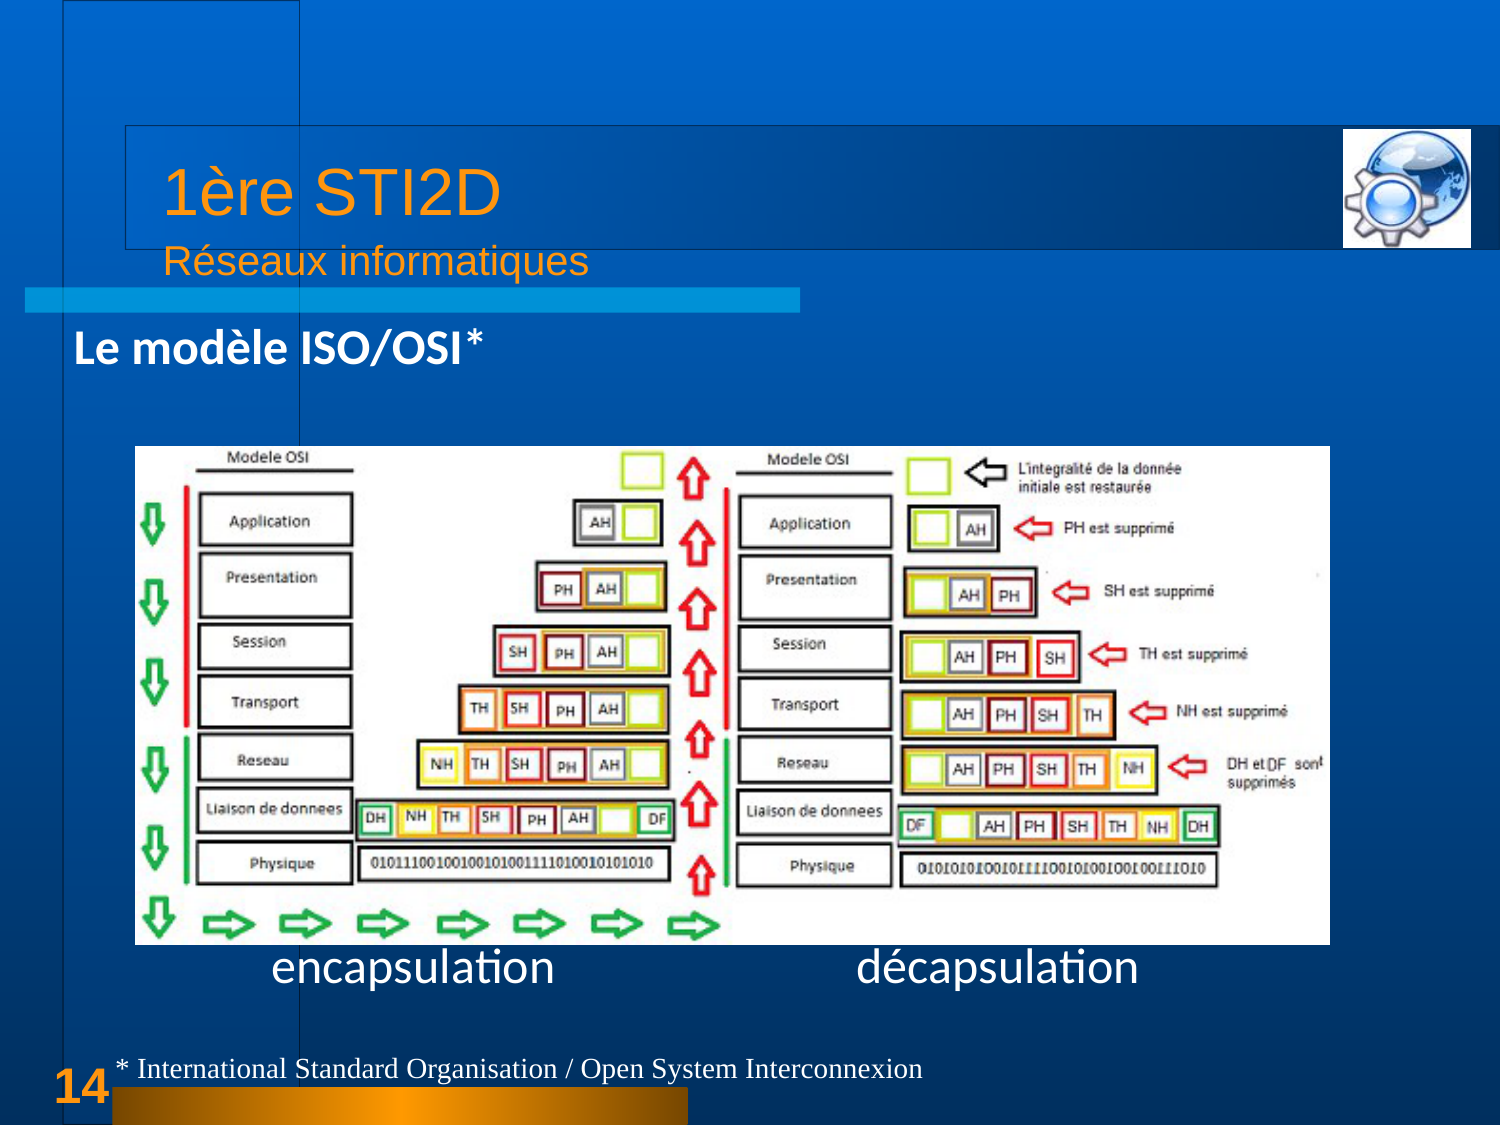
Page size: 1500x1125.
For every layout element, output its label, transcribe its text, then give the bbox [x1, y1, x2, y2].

picture [135, 446, 1330, 945]
text_box * International Standard Organisation / Open System Interconnexion [100, 1045, 1282, 1094]
text_box Le modèle ISO/OSI* [59, 319, 1477, 489]
text_box encapsulation [147, 938, 680, 1015]
text_box décapsulation [732, 938, 1264, 1015]
picture [1343, 129, 1471, 248]
